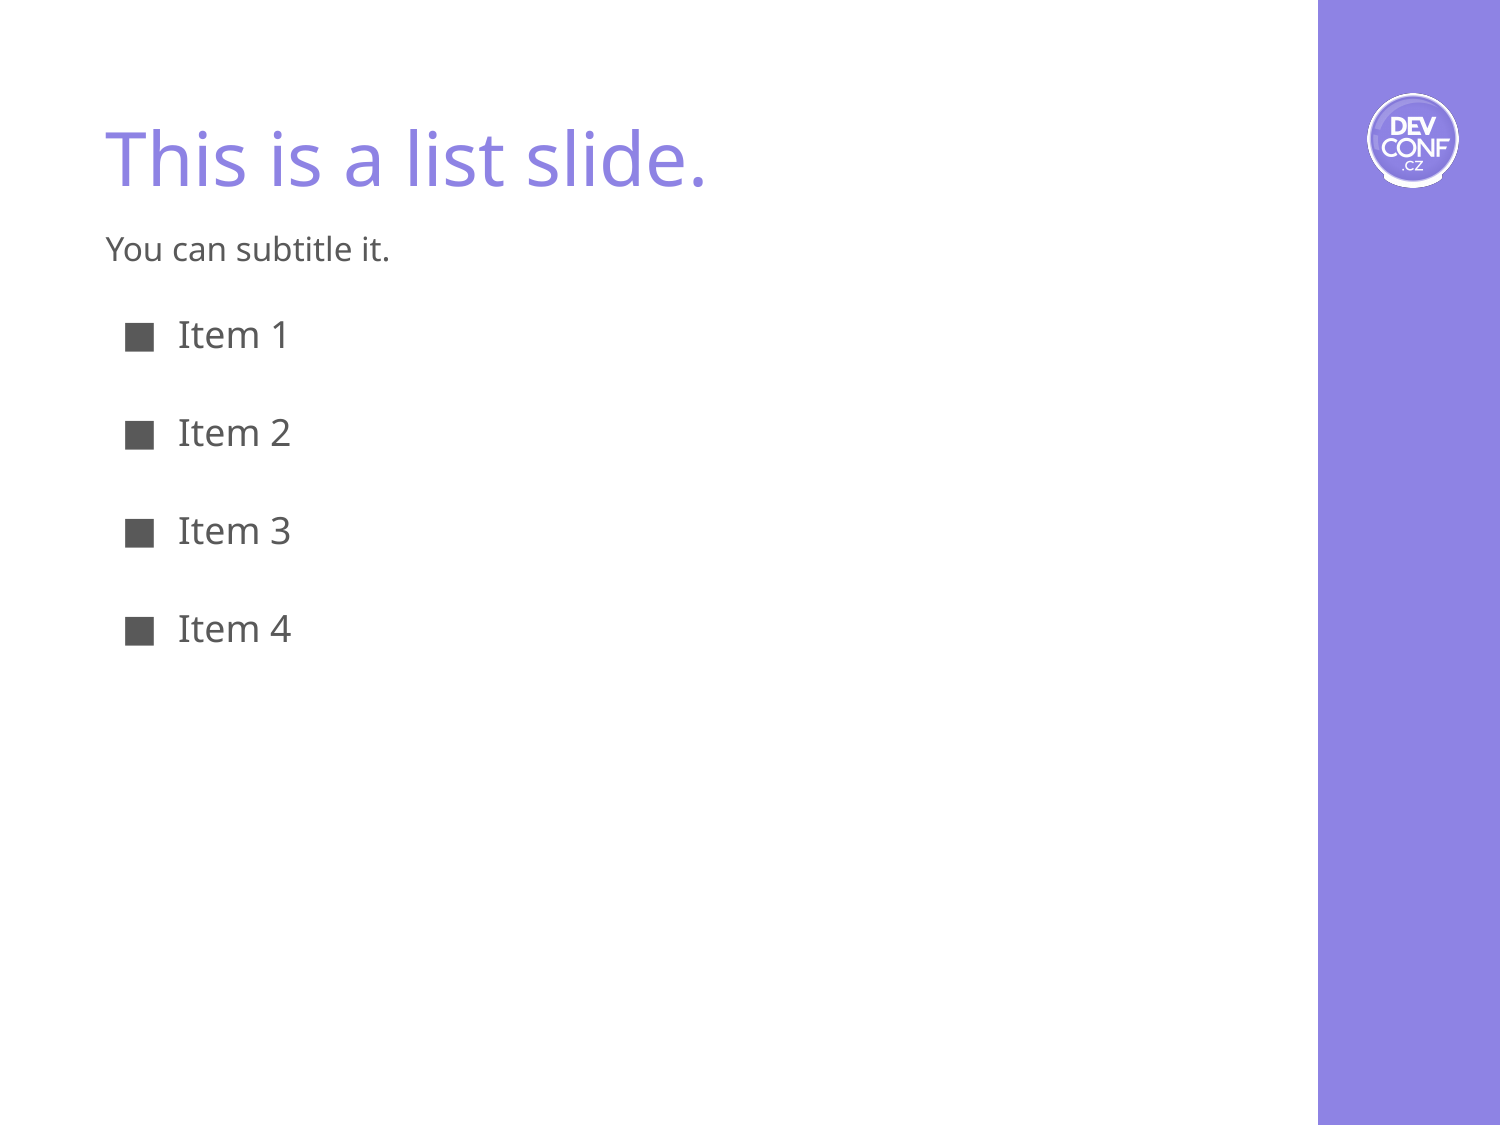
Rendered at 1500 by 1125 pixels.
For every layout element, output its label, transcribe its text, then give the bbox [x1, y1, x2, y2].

title This is a list slide. [105, 93, 1100, 218]
list Item 1 Item 2 Item 3 Item 4 [103, 299, 1098, 987]
subtitle You can subtitle it. [105, 218, 1100, 277]
picture [1367, 93, 1459, 188]
